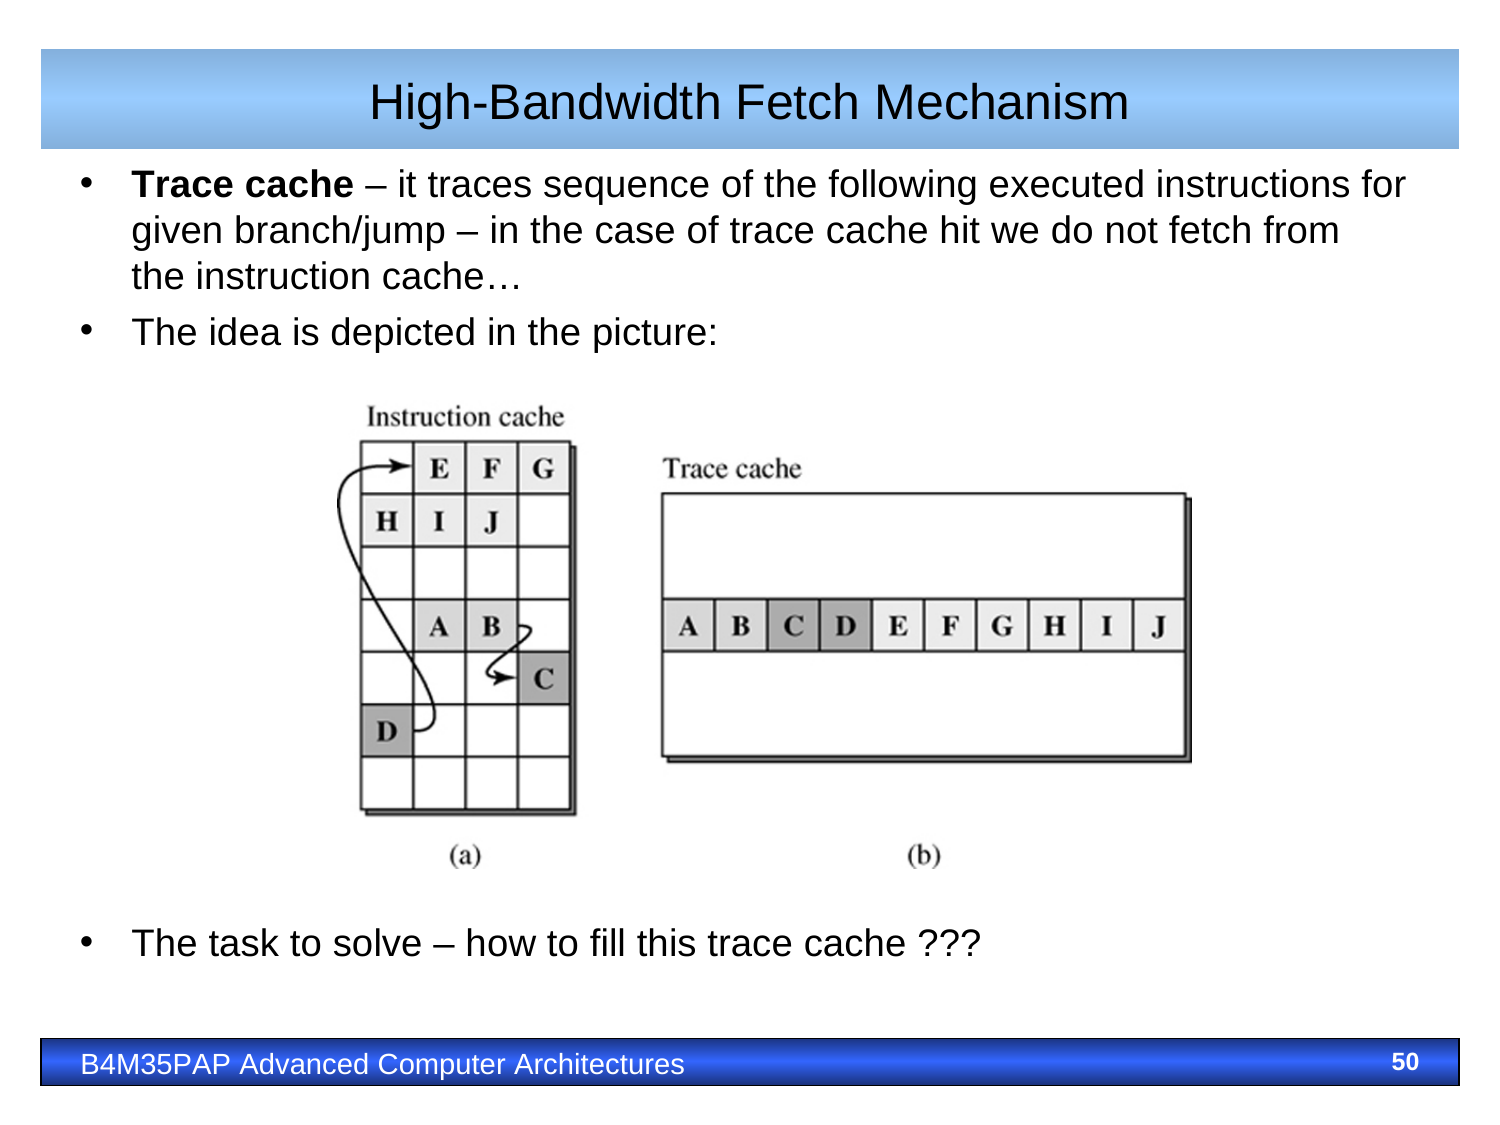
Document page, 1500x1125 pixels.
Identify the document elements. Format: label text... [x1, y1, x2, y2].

picture [337, 400, 1192, 869]
list Trace cache – it traces sequence of the following executed instructions for given branch/jump – in the case of trace cache hit we do not fetch from the instruction cache… The idea is depicted in the picture: The task to solve – how to fill this trace cache ??? [64, 151, 1459, 979]
title High-Bandwidth Fetch Mechanism [41, 49, 1459, 149]
